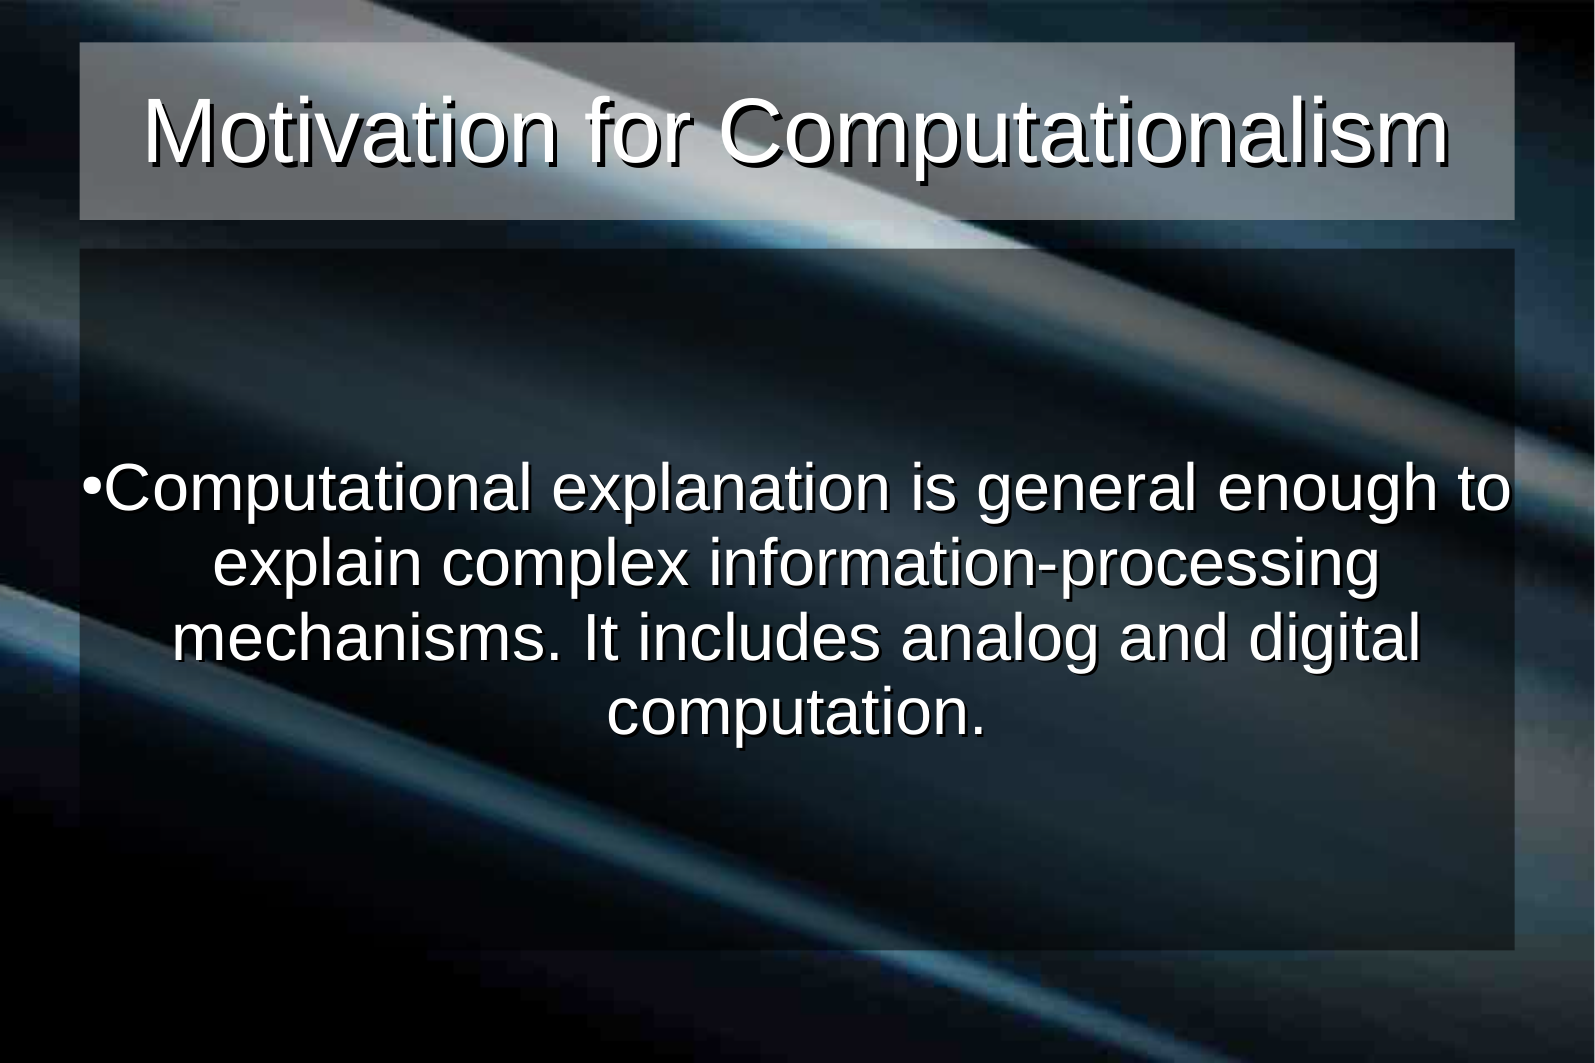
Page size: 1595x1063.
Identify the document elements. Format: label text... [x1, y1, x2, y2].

subtitle Computational explanation is general enough to explain complex information-processing mechanisms. It includes analog and digital computation. [79, 248, 1515, 951]
picture [0, 0, 1595, 1063]
title Motivation for Computationalism [79, 42, 1515, 220]
